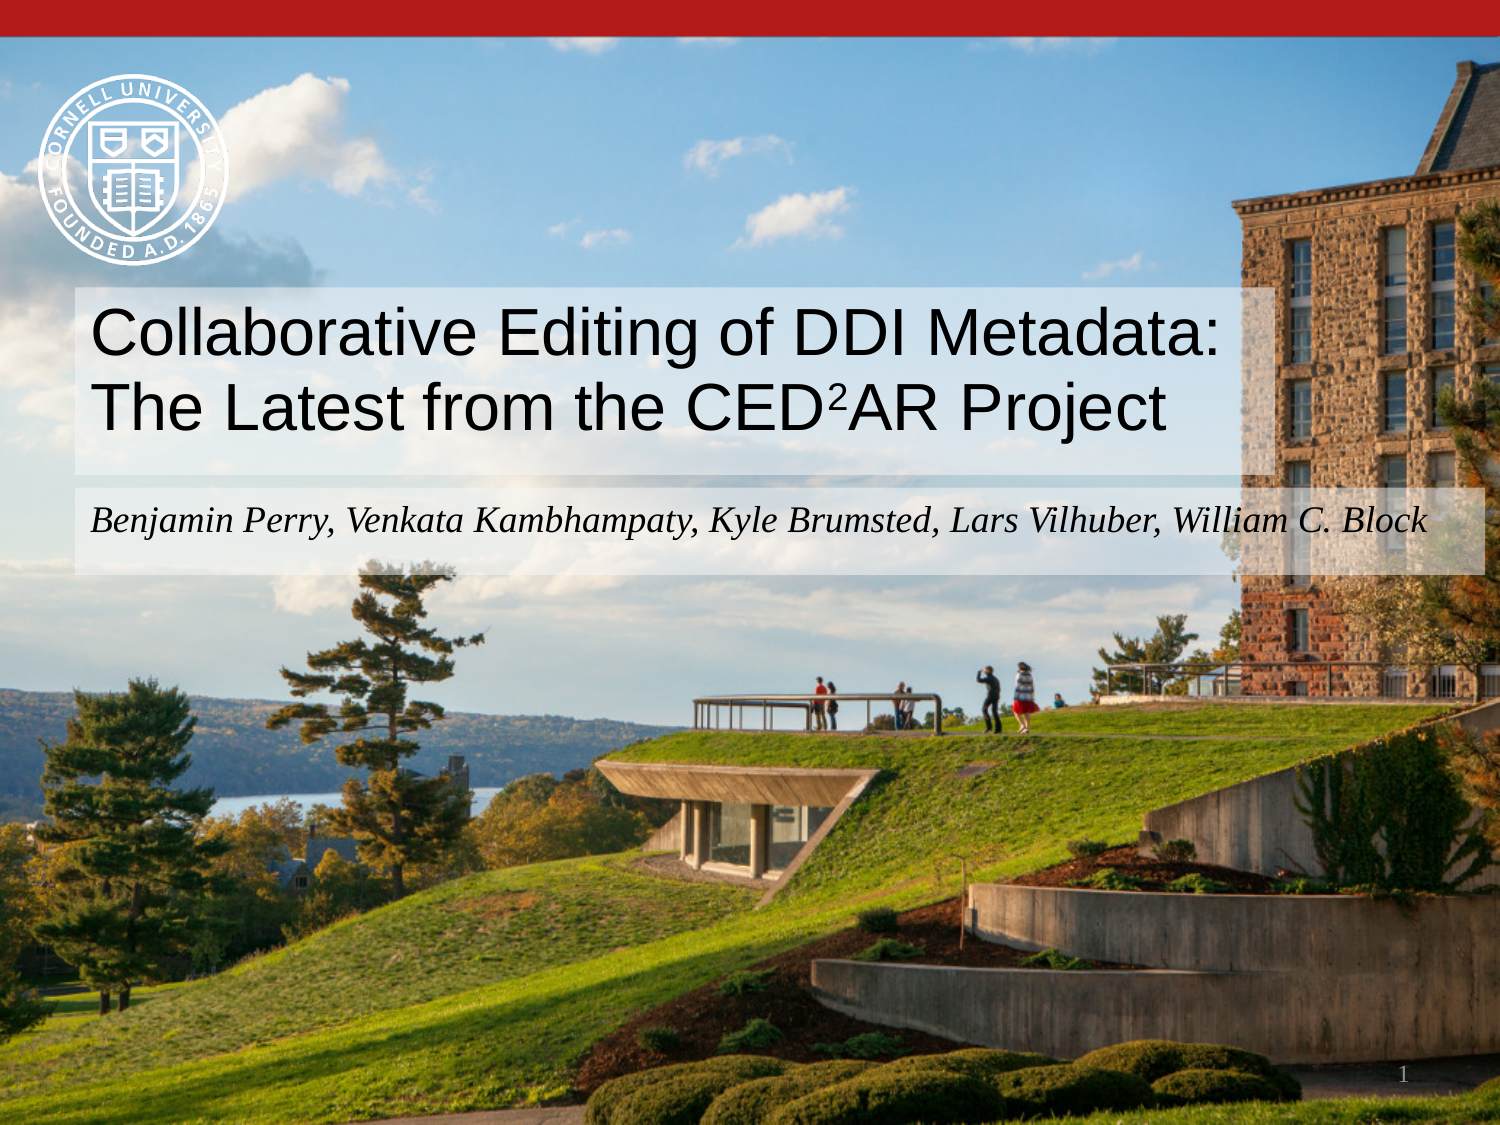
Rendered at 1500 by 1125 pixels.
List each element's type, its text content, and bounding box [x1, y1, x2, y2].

list Benjamin Perry, Venkata Kambhampaty, Kyle Brumsted, Lars Vilhuber, William C. Block [75, 487, 1486, 575]
title Collaborative Editing of DDI Metadata: The Latest from the CED2AR Project [75, 287, 1275, 475]
slide_number <number> [1074, 1042, 1425, 1103]
picture [0, 37, 1500, 1125]
